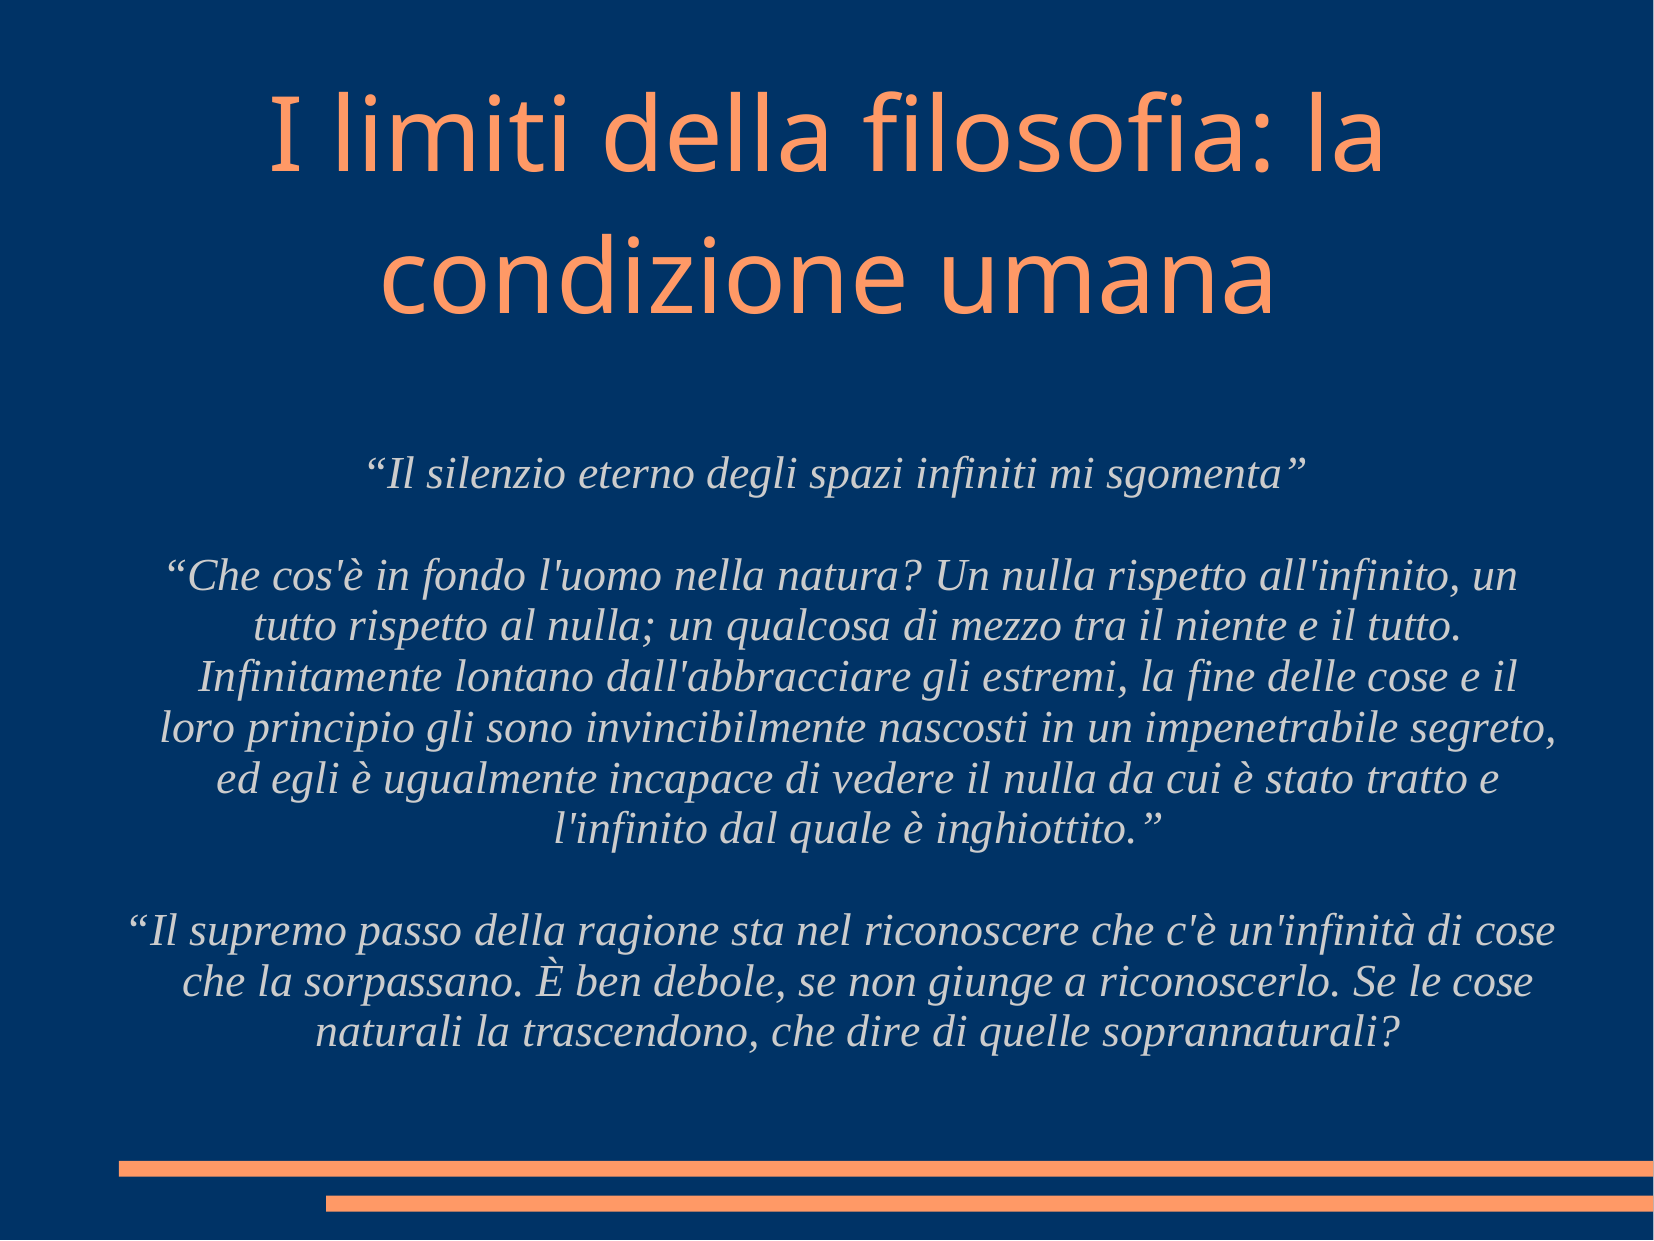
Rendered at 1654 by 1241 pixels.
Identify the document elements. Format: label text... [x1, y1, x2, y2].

subtitle “Il silenzio eterno degli spazi infiniti mi sgomenta” “Che cos'è in fondo l'uomo nella natura? Un nulla rispetto all'infinito, un tutto rispetto al nulla; un qualcosa di mezzo tra il niente e il tutto. Infinitamente lontano dall'abbracciare gli estremi, la fine delle cose e il loro principio gli sono invincibilmente nascosti in un impenetrabile segreto, ed egli è ugualmente incapace di vedere il nulla da cui è stato tratto e l'infinito dal quale è inghiottito.” “Il supremo passo della ragione sta nel riconoscere che c'è un'infinità di cose che la sorpassano. È ben debole, se non giunge a riconoscerlo. Se le cose naturali la trascendono, che dire di quelle soprannaturali? [121, 329, 1561, 1125]
title I limiti della filosofia: la condizione umana [123, 37, 1536, 329]
